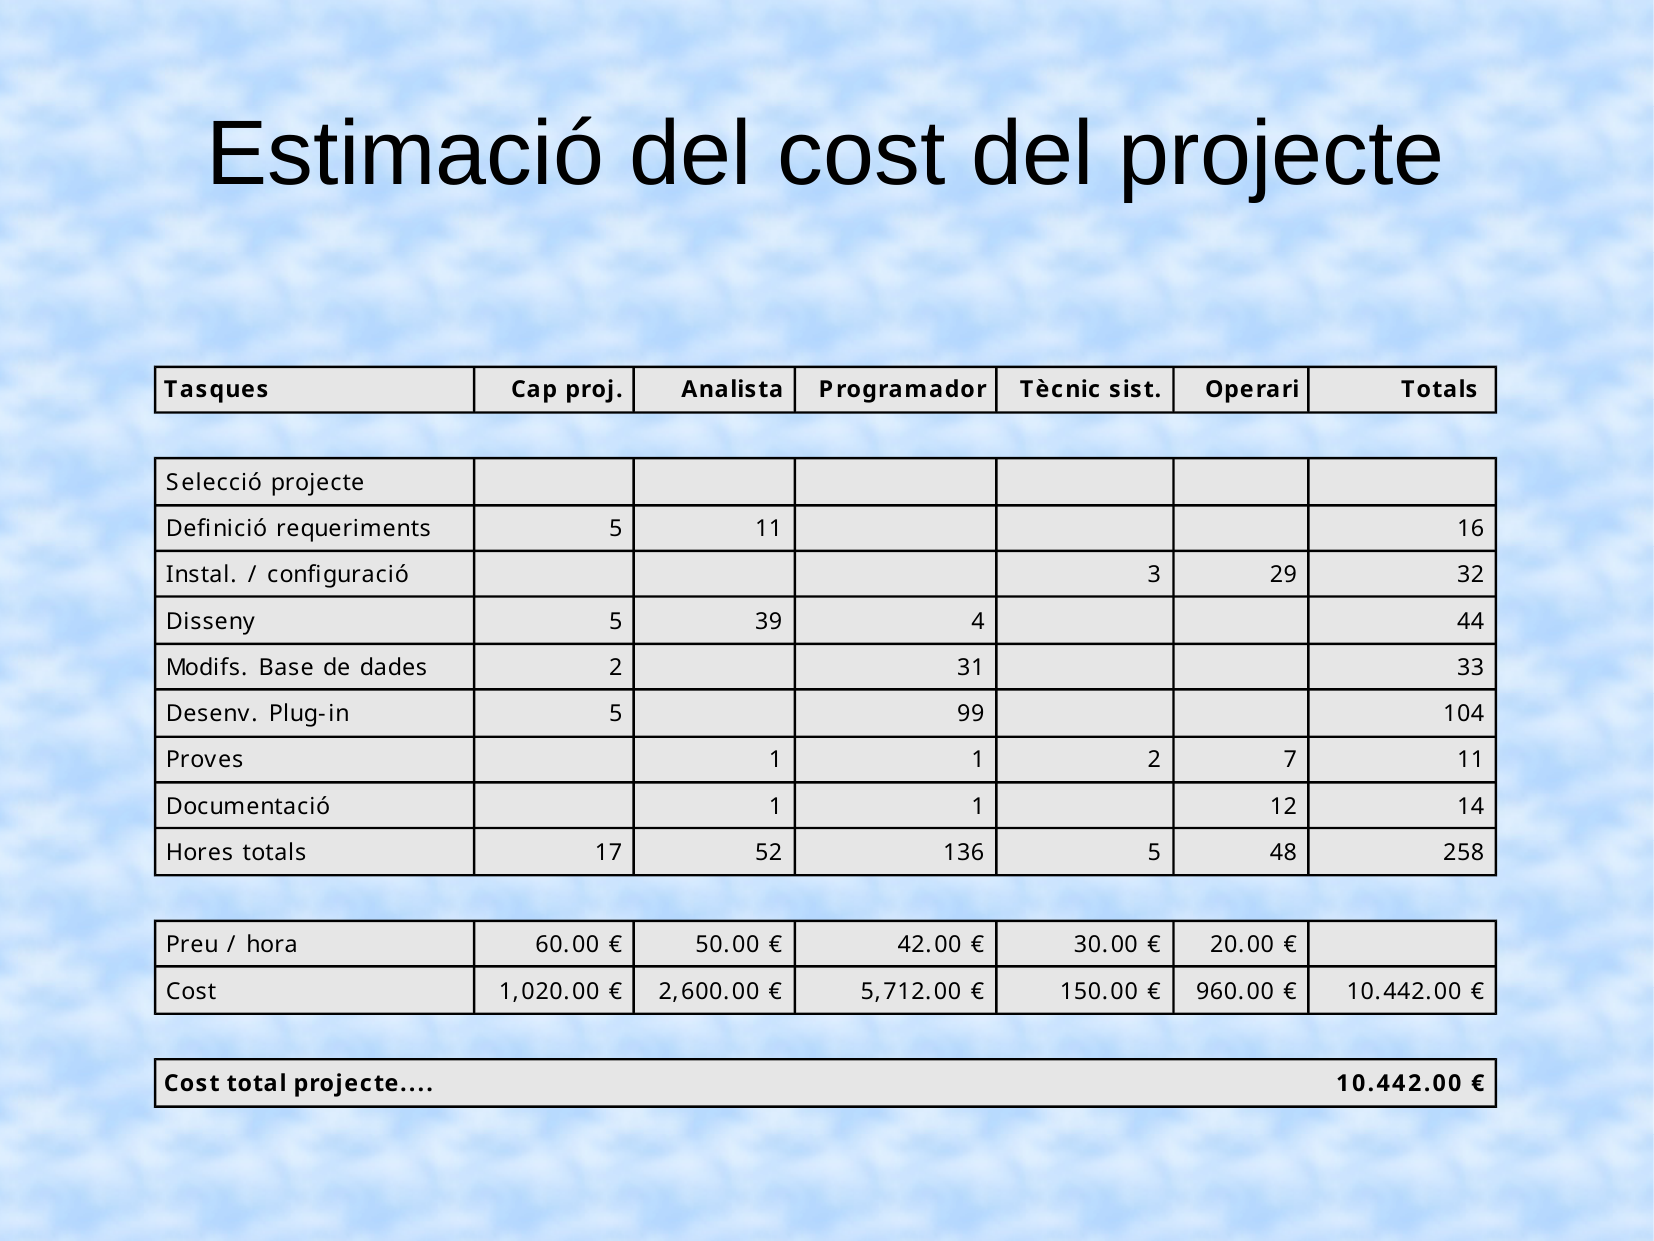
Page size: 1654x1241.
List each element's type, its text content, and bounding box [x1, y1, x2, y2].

chart [88, 319, 1565, 1155]
picture [0, 0, 1654, 1241]
title Estimació del cost del projecte [82, 49, 1571, 257]
